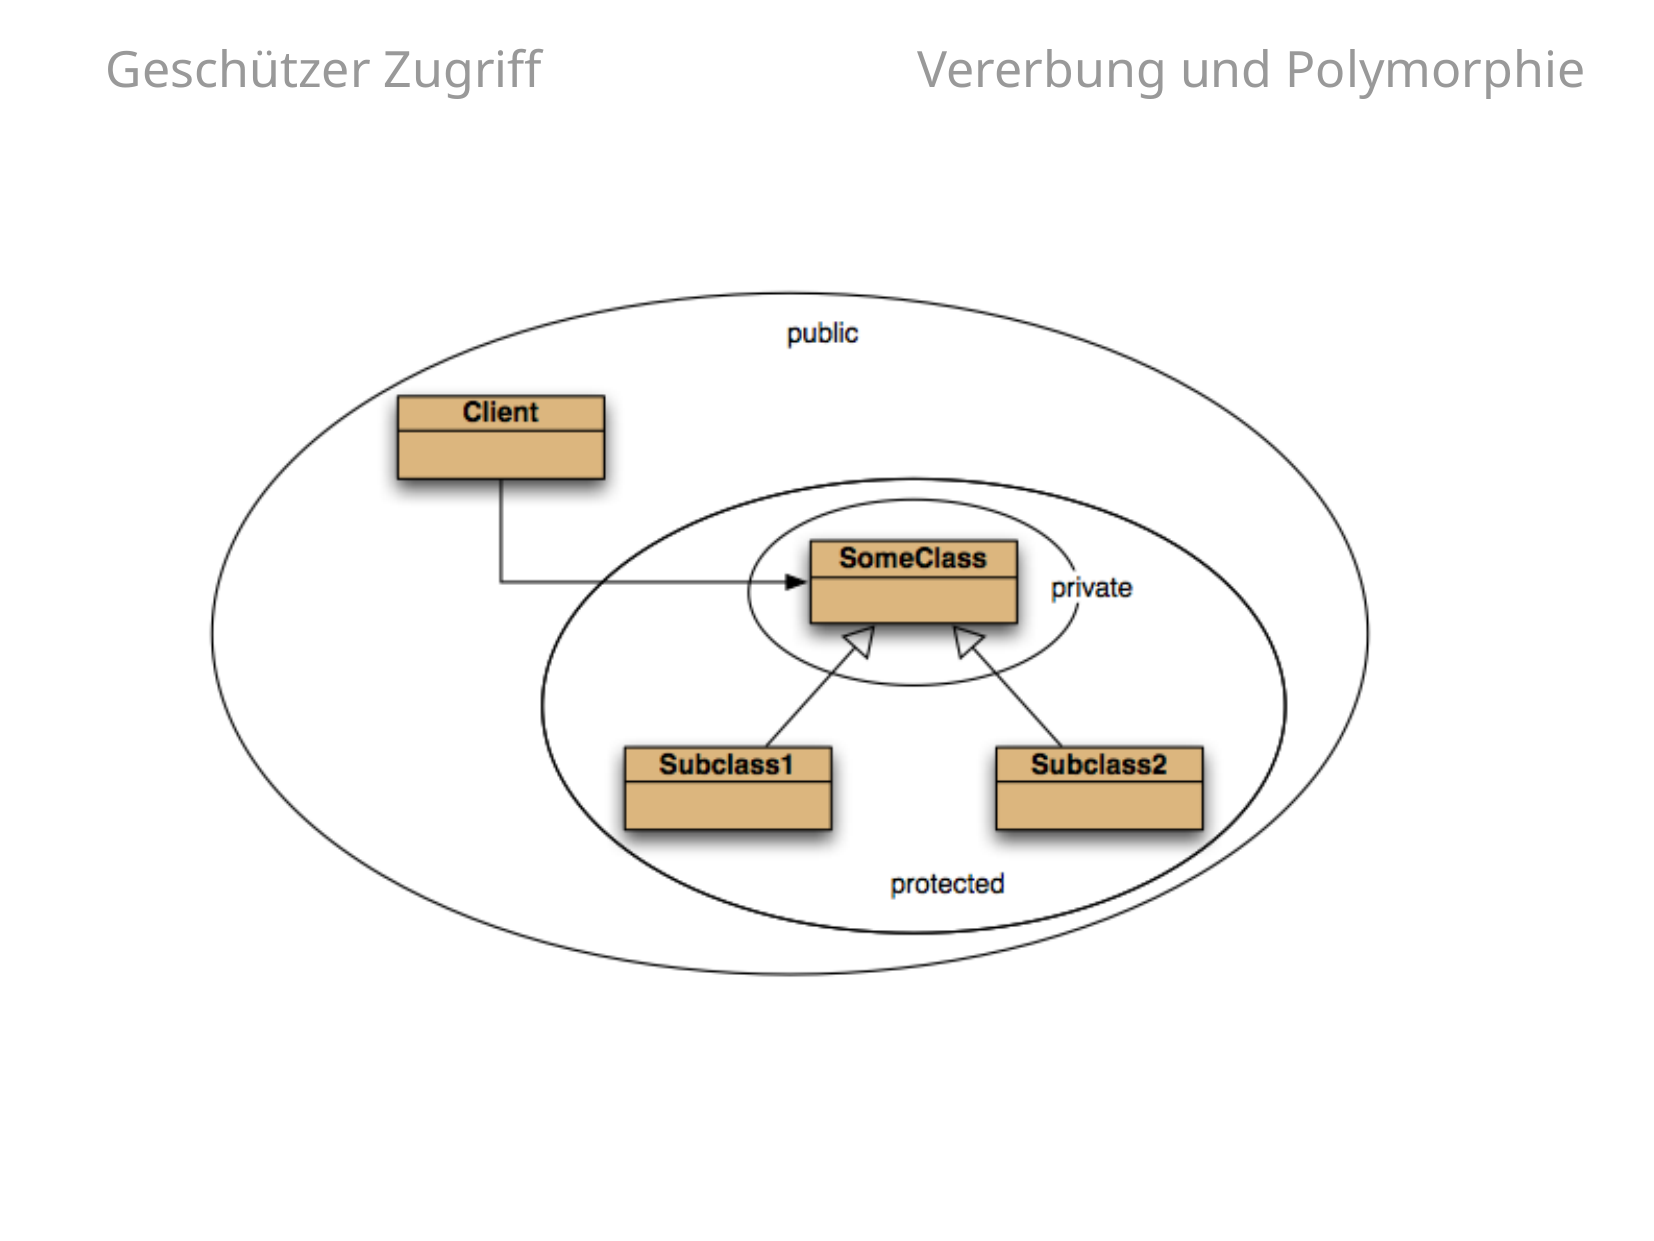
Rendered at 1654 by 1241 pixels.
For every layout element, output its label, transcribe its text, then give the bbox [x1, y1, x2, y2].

text_box Geschützer Zugriff Vererbung und Polymorphie [59, 29, 1625, 119]
picture [187, 270, 1392, 1000]
